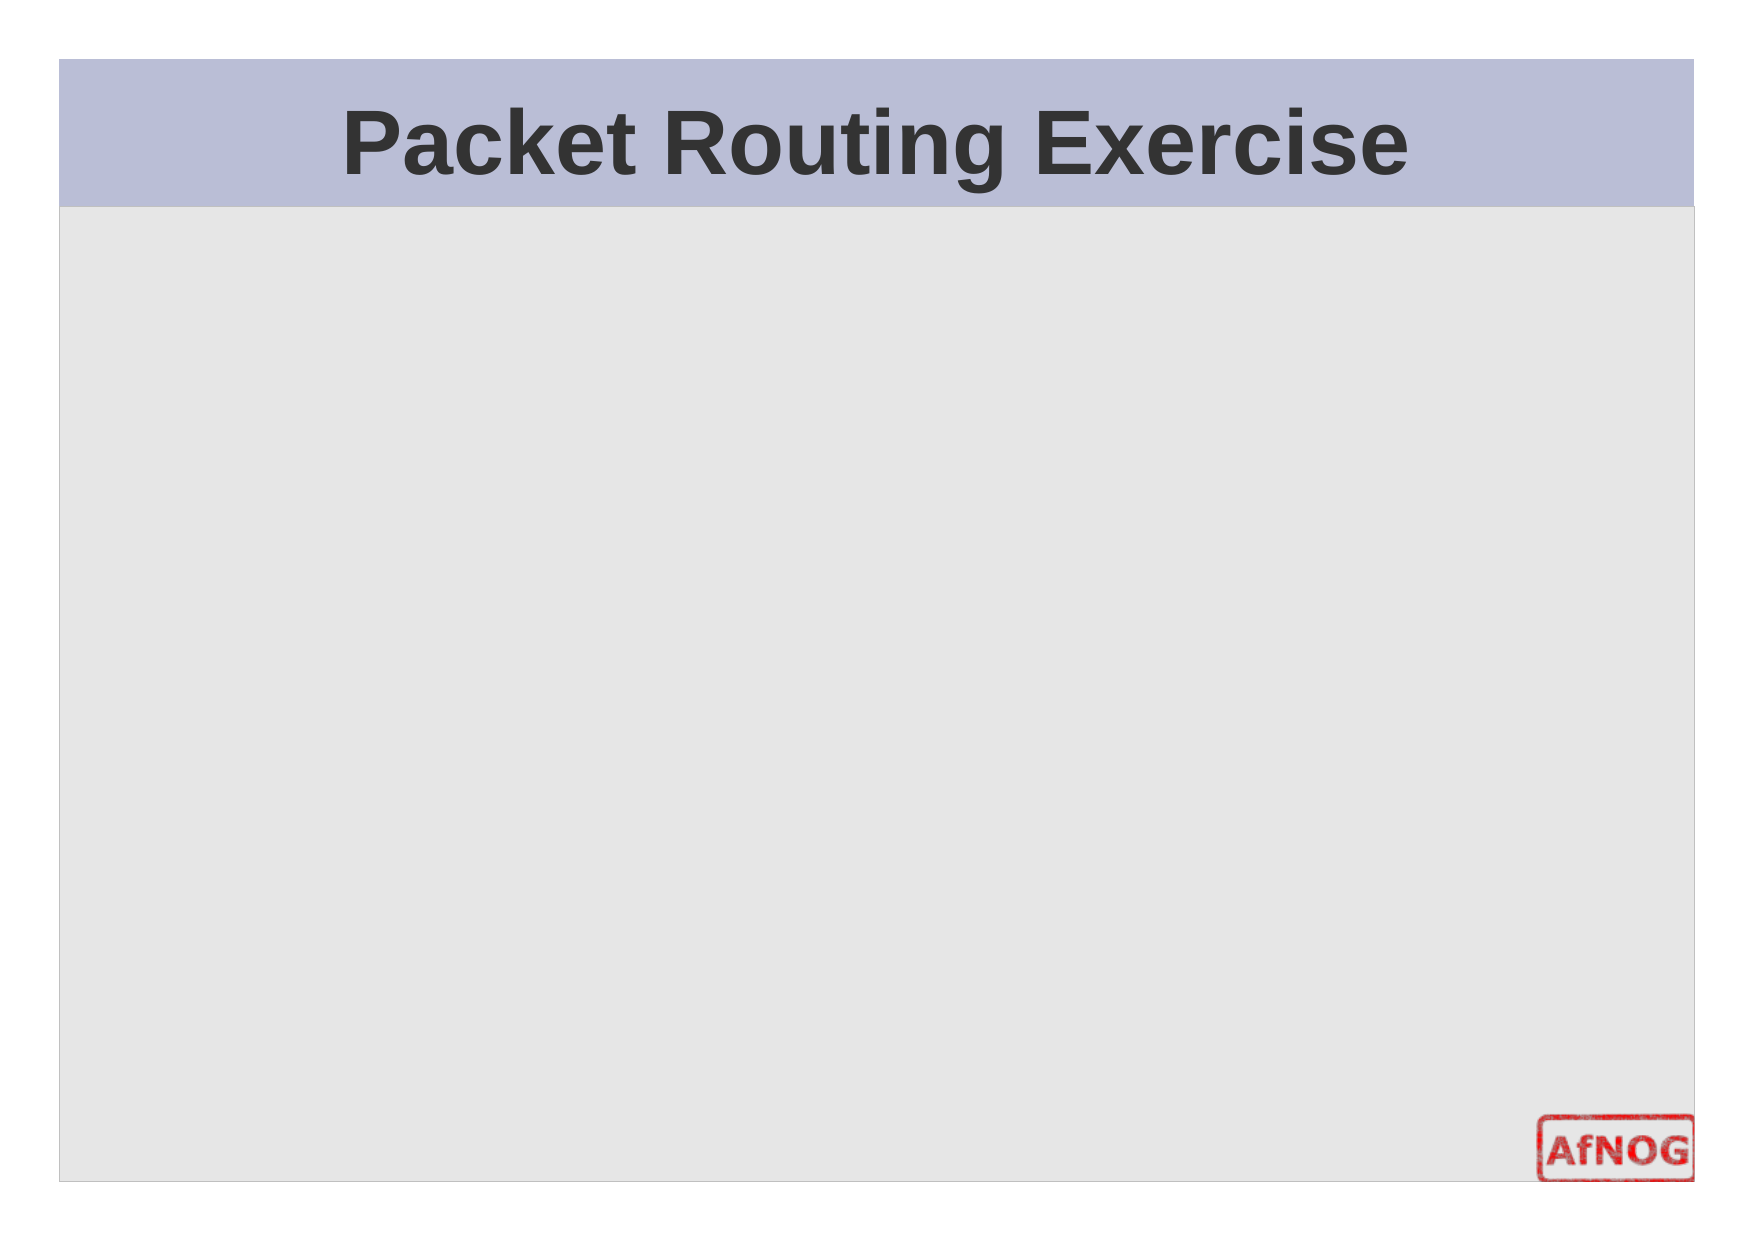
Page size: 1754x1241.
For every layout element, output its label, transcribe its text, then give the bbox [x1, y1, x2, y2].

picture [1535, 1112, 1695, 1182]
title Packet Routing Exercise [59, 48, 1695, 237]
